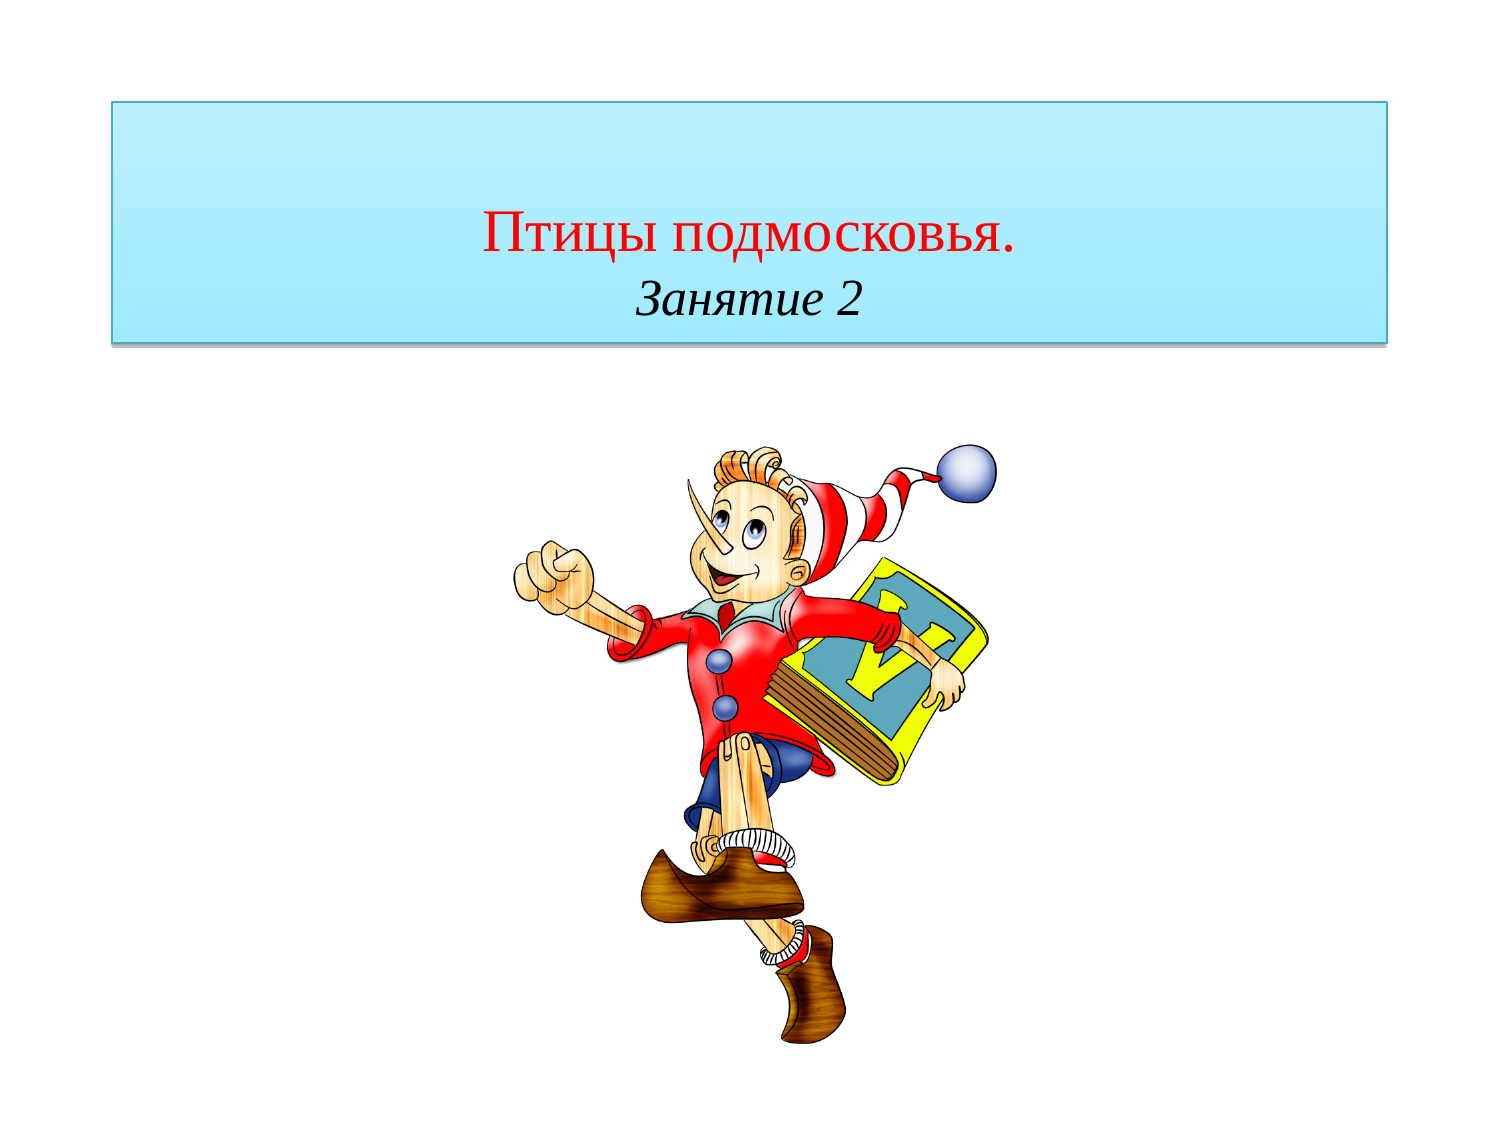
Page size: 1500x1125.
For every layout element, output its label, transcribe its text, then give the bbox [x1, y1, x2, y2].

picture [513, 444, 997, 1044]
title Птицы подмосковья. Занятие 2 [112, 101, 1388, 343]
